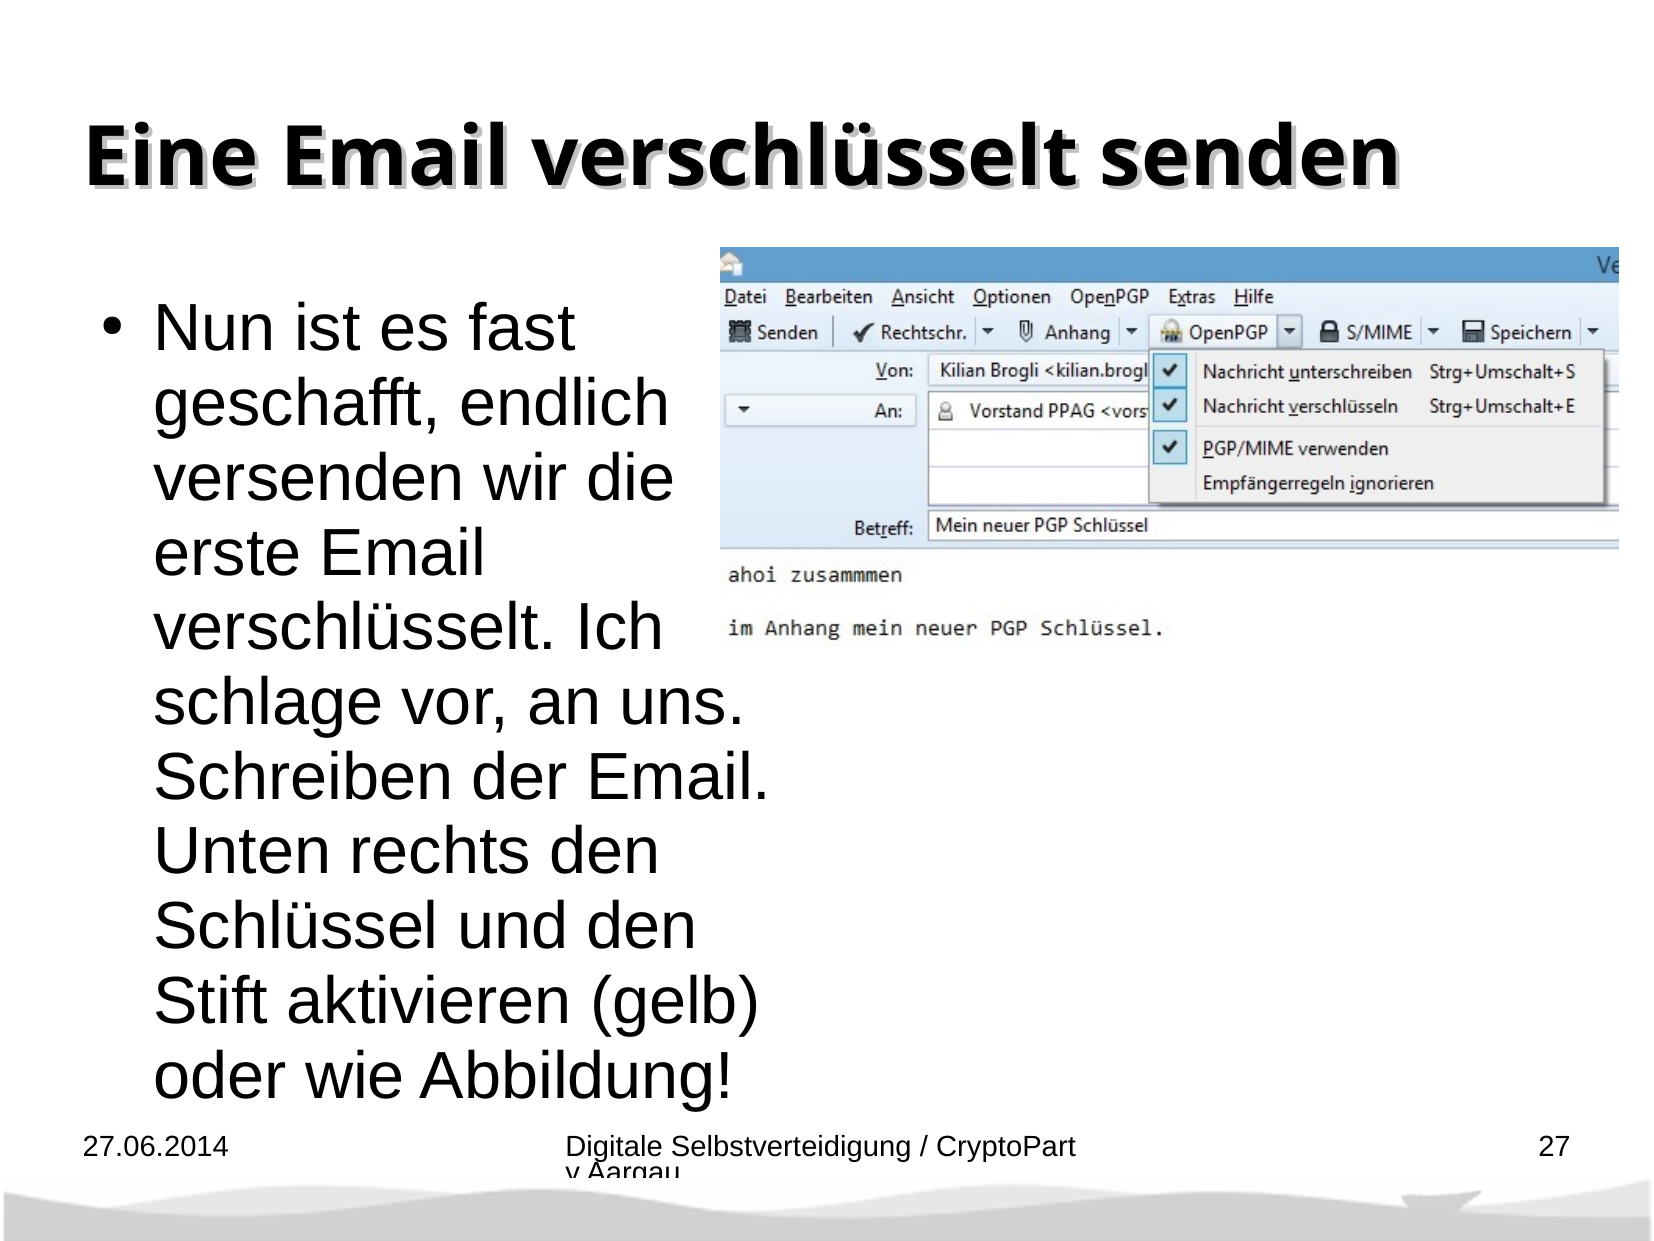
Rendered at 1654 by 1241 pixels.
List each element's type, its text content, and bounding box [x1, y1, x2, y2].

list Nun ist es fast geschafft, endlich versenden wir die erste Email verschlüsselt. Ich schlage vor, an uns. Schreiben der Email. Unten rechts den Schlüssel und den Stift aktivieren (gelb) oder wie Abbildung! [82, 290, 809, 1113]
title Eine Email verschlüsselt senden [82, 49, 1571, 257]
picture [720, 247, 1619, 662]
picture [3, 1178, 1654, 1241]
